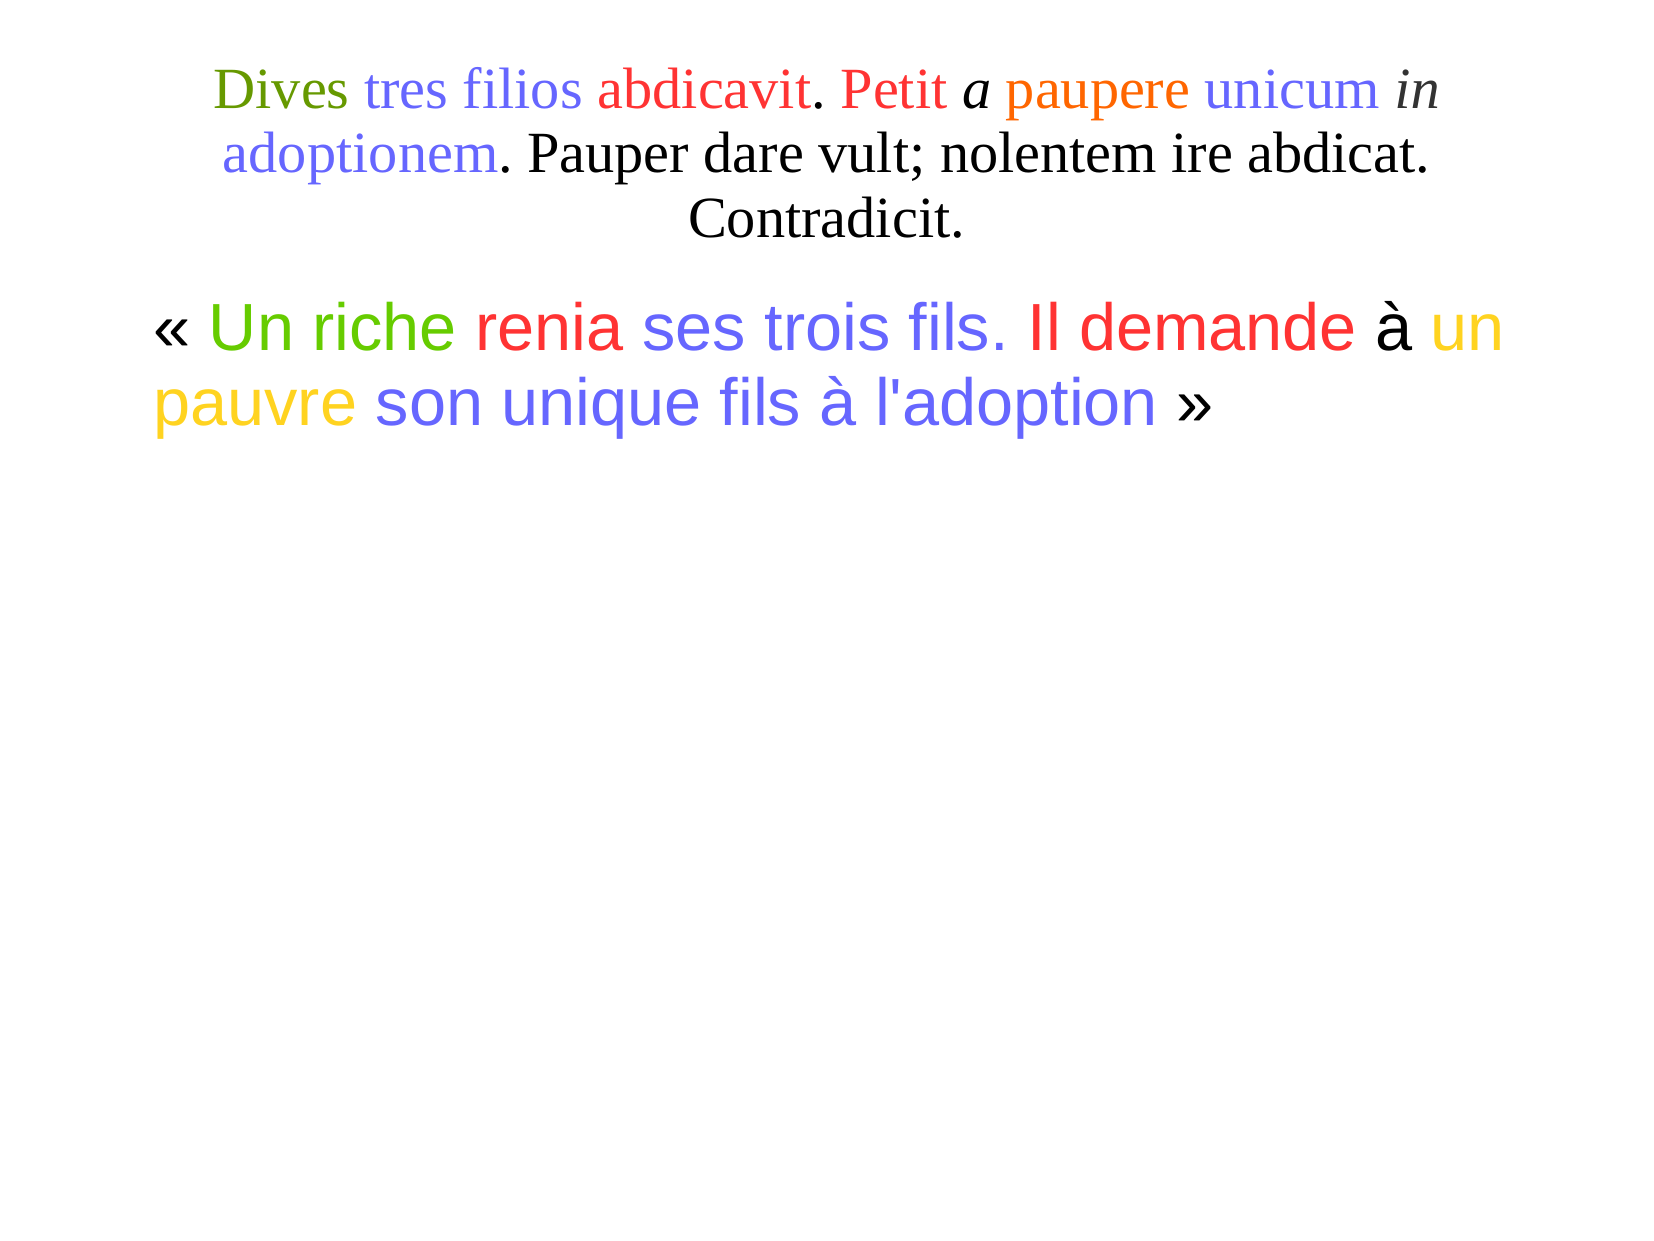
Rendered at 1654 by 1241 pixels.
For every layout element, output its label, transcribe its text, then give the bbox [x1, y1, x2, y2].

list « Un riche renia ses trois fils. Il demande à un pauvre son unique fils à l'adoption » [82, 290, 1571, 1010]
title Dives tres filios abdicavit. Petit a paupere unicum in adoptionem. Pauper dare vult; nolentem ire abdicat. Contradicit. [82, 49, 1571, 257]
